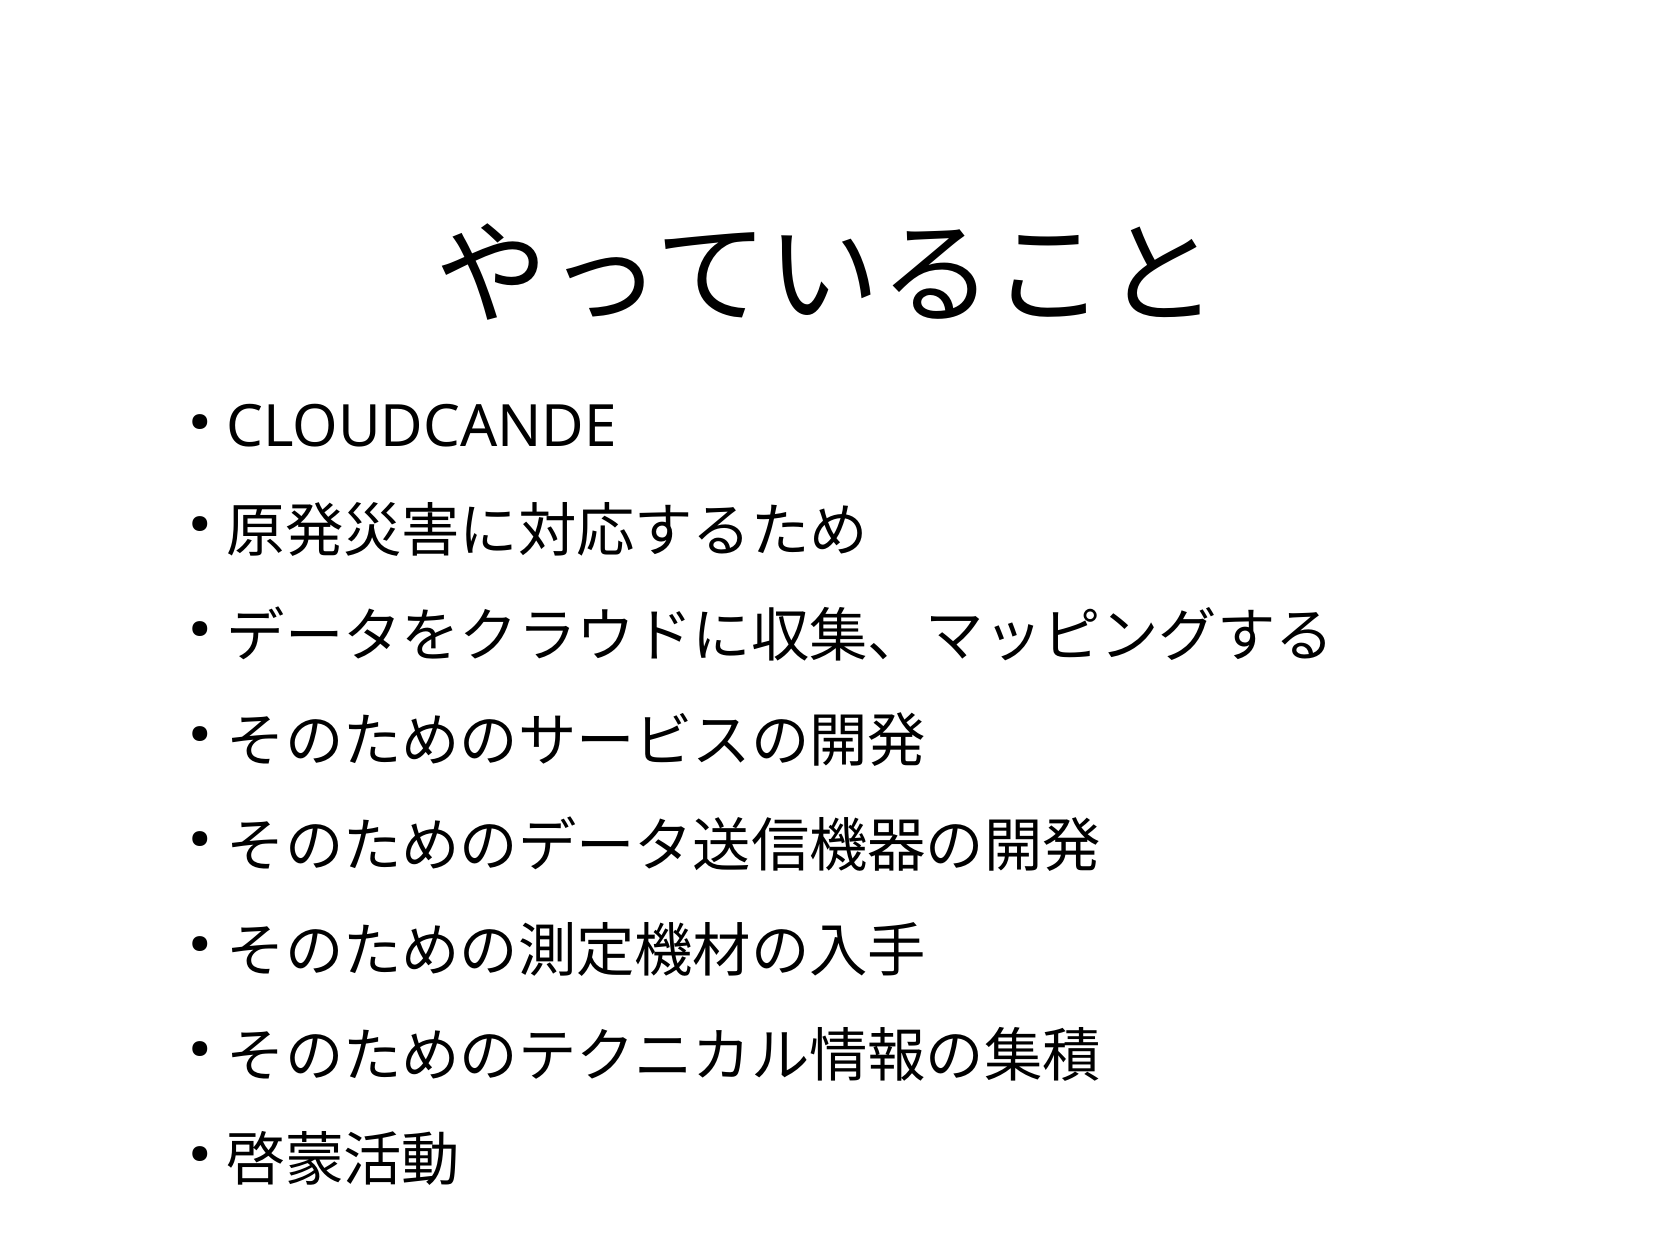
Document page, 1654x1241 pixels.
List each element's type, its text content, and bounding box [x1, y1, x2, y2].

list CLOUDCANDE 原発災害に対応するため データをクラウドに収集、マッピングする そのためのサービスの開発 そのためのデータ送信機器の開発 そのための測定機材の入手 そのためのテクニカル情報の集積 啓蒙活動 [177, 383, 1571, 1203]
title やっていること [82, 161, 1571, 369]
